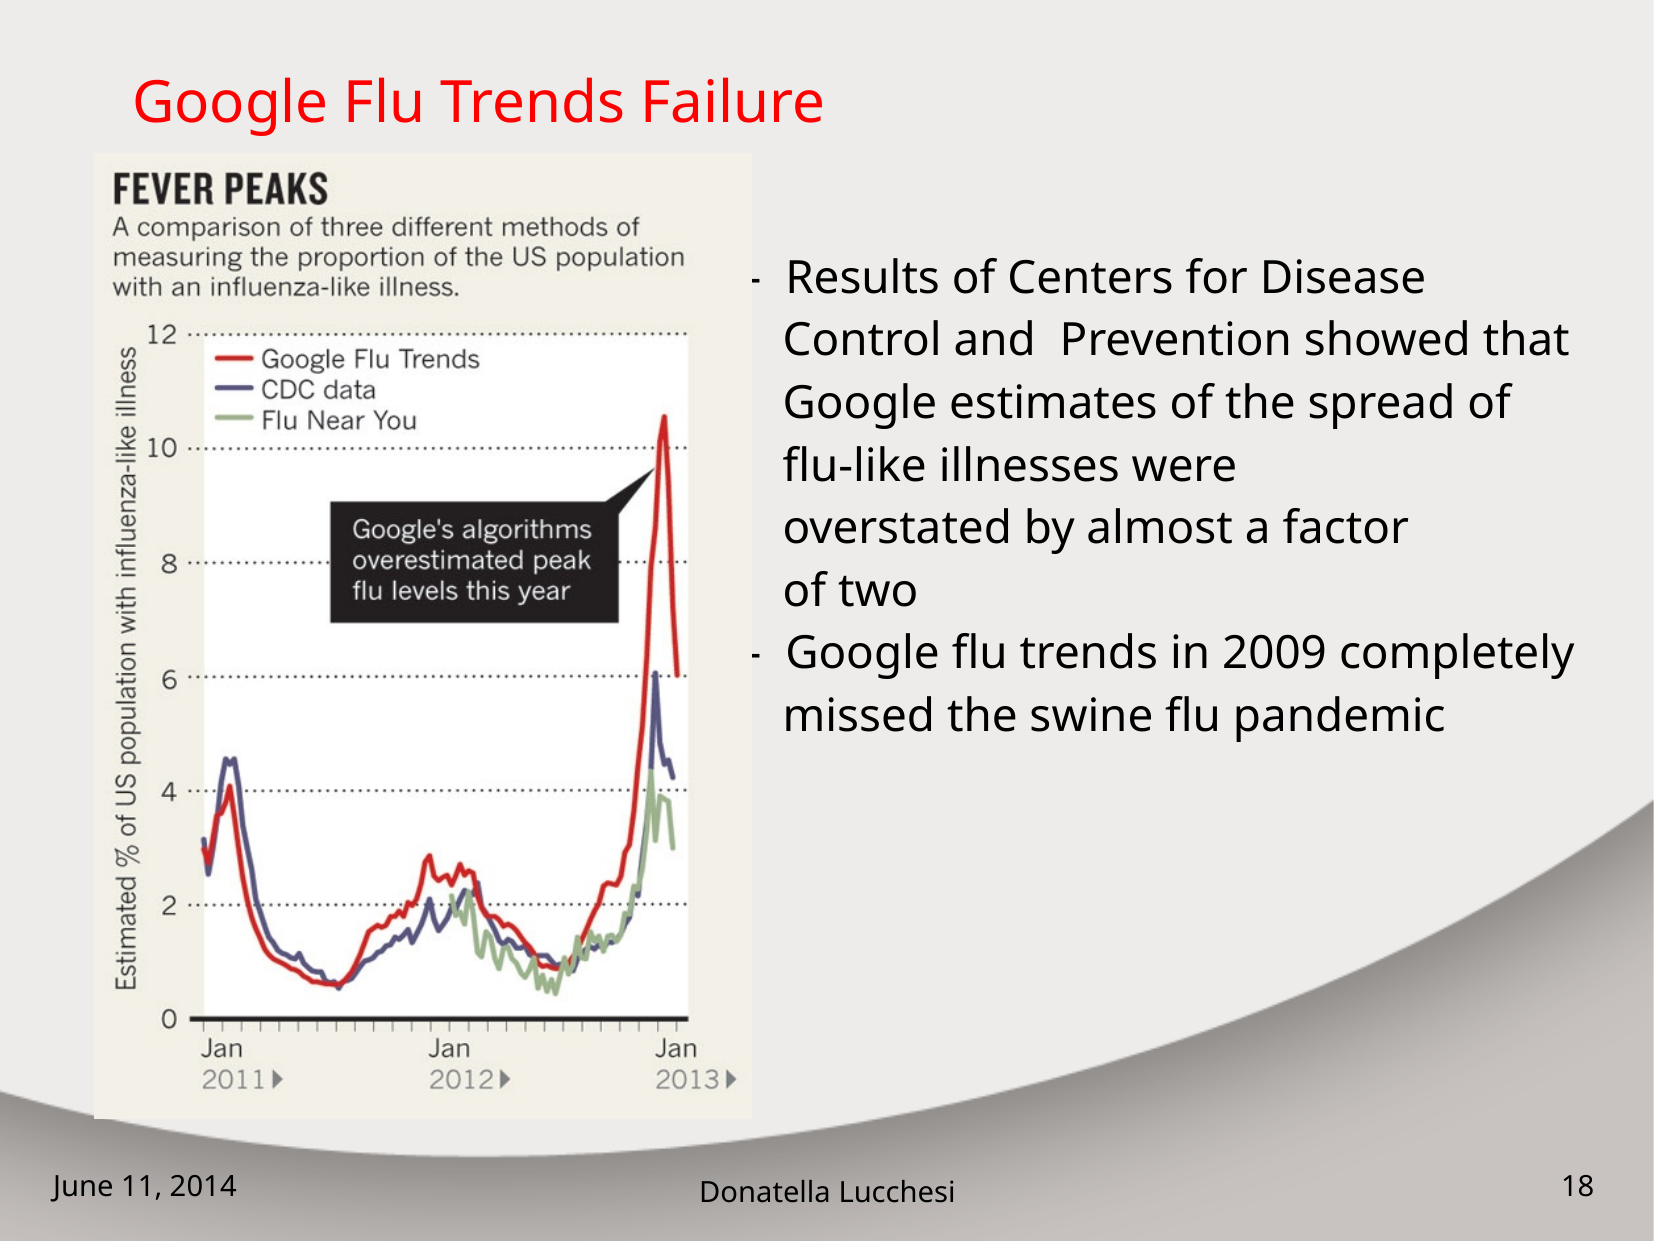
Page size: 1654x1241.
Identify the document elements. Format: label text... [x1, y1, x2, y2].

picture [0, 0, 1654, 1241]
text_box - Results of Centers for Disease Control and Prevention showed that Google estimates of the spread of flu-like illnesses were overstated by almost a factor of two - Google flu trends in 2009 completely missed the swine flu pandemic [752, 174, 1627, 891]
text_box Google Flu Trends Failure [117, 53, 859, 150]
